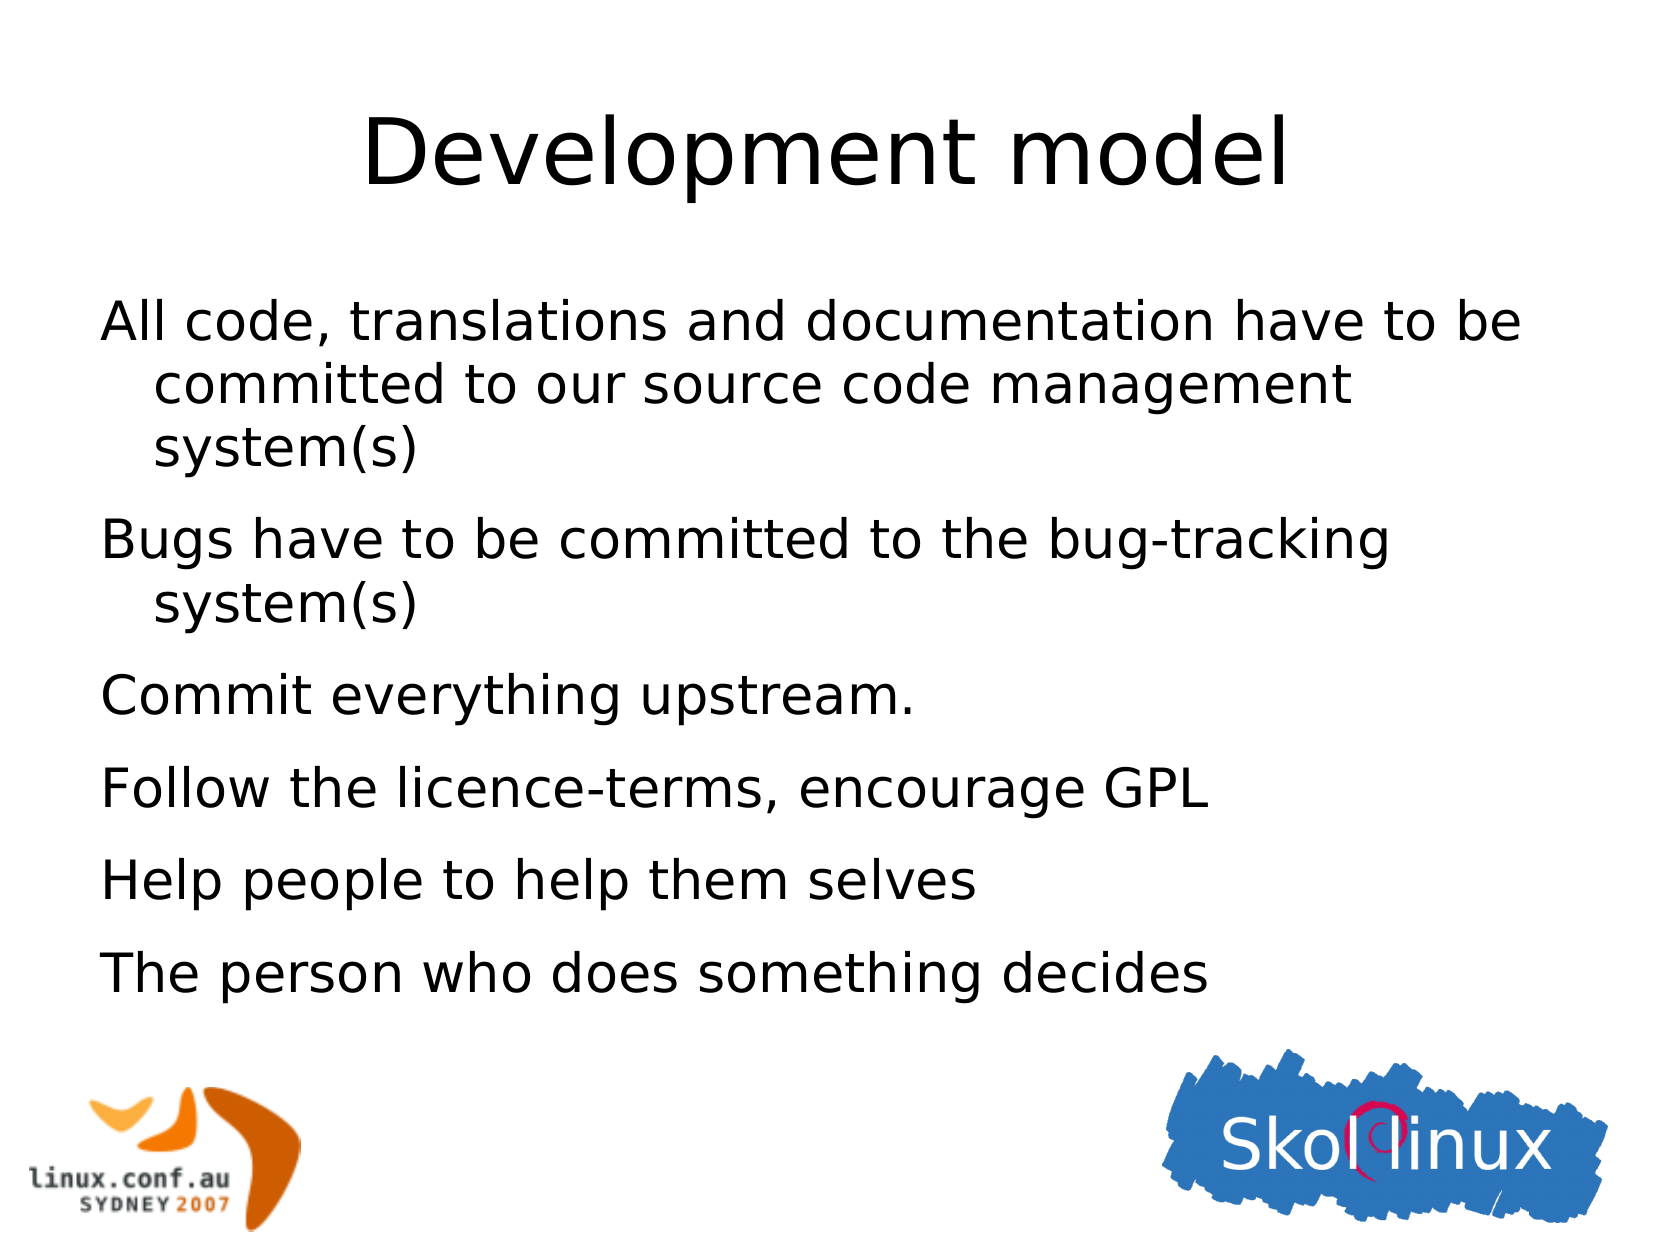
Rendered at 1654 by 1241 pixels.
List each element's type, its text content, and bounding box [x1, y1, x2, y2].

list All code, translations and documentation have to be committed to our source code management system(s) Bugs have to be committed to the bug-tracking system(s) Commit everything upstream. Follow the licence-terms, encourage GPL Help people to help them selves The person who does something decides [82, 290, 1571, 1109]
title Development model [82, 49, 1571, 257]
picture [29, 1087, 301, 1232]
picture [1162, 1049, 1608, 1223]
